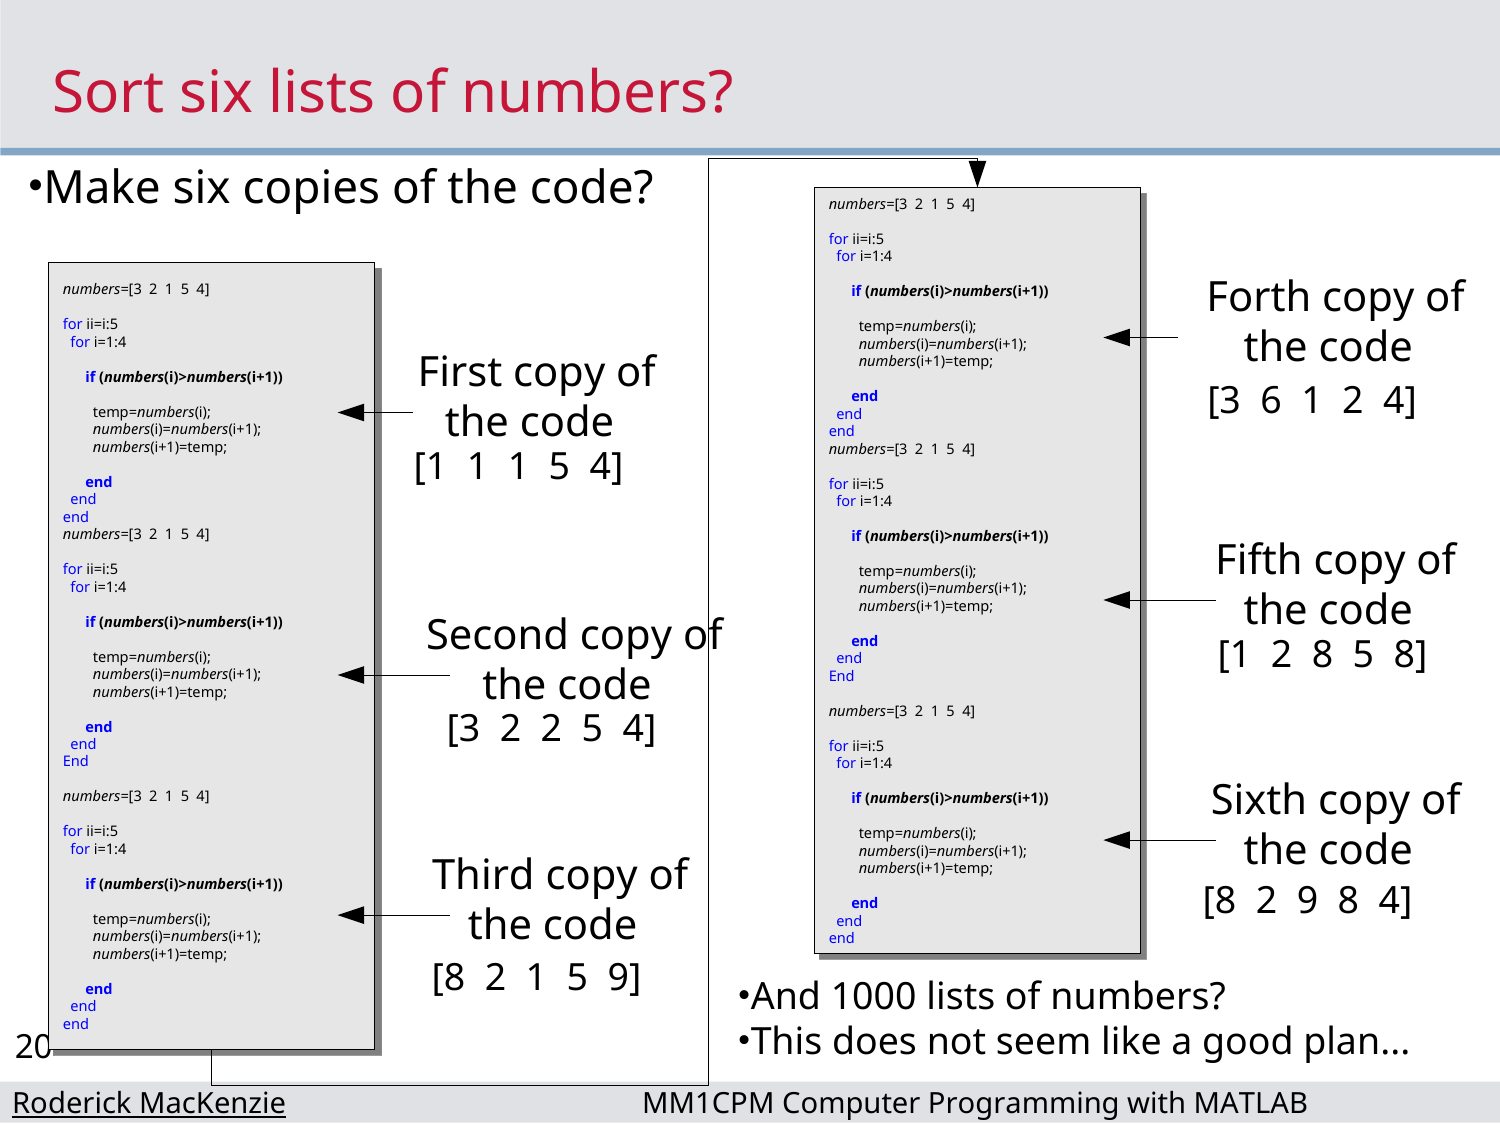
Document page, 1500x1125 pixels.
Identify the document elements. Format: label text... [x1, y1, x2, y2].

text_box First copy of the code [375, 337, 684, 473]
text_box Sixth copy of the code [1140, 765, 1500, 901]
text_box Second copy of the code [375, 600, 705, 735]
text_box Make six copies of the code? [706, 159, 977, 300]
text_box numbers=[3 2 1 5 4] for ii=i:5 for i=1:4 if (numbers(i)>numbers(i+1)) temp=numbers(i); numbers(i)=numbers(i+1); numbers(i+1)=temp; end end end numbers=[3 2 1 5 4] for ii=i:5 for i=1:4 if (numbers(i)>numbers(i+1)) temp=numbers(i); numbers(i)=numbers(i+1); numbers(i+1)=temp; end end End numbers=[3 2 1 5 4] for ii=i:5 for i=1:4 if (numbers(i)>numbers(i+1)) temp=numbers(i); numbers(i)=numbers(i+1); numbers(i+1)=temp; end end end [814, 187, 1141, 954]
text_box Forth copy of the code [1140, 262, 1500, 398]
text_box [3 6 1 2 4] [1192, 368, 1496, 429]
text_box [1 2 8 5 8] [1202, 622, 1500, 683]
text_box Make six copies of the code? [12, 149, 1500, 300]
text_box [3 2 2 5 4] [431, 696, 736, 756]
text_box Third copy of the code [706, 840, 731, 976]
text_box [8 2 1 5 9] [416, 945, 721, 1006]
text_box Fifth copy of the code [1140, 525, 1500, 660]
text_box numbers=[3 2 1 5 4] for ii=i:5 for i=1:4 if (numbers(i)>numbers(i+1)) temp=numbers(i); numbers(i)=numbers(i+1); numbers(i+1)=temp; end end end numbers=[3 2 1 5 4] for ii=i:5 for i=1:4 if (numbers(i)>numbers(i+1)) temp=numbers(i); numbers(i)=numbers(i+1); numbers(i+1)=temp; end end End numbers=[3 2 1 5 4] for ii=i:5 for i=1:4 if (numbers(i)>numbers(i+1)) temp=numbers(i); numbers(i)=numbers(i+1); numbers(i+1)=temp; end end end [48, 262, 375, 1050]
text_box [8 2 9 8 4] [1187, 868, 1491, 929]
title Sort six lists of numbers? [37, 37, 1147, 143]
text_box Second copy of the code [706, 600, 759, 735]
text_box [1 1 1 5 4] [398, 435, 702, 495]
text_box And 1000 lists of numbers? This does not seem like a good plan... [722, 964, 1500, 1100]
text_box Third copy of the code [375, 840, 705, 976]
text_box <number> [0, 1017, 215, 1088]
